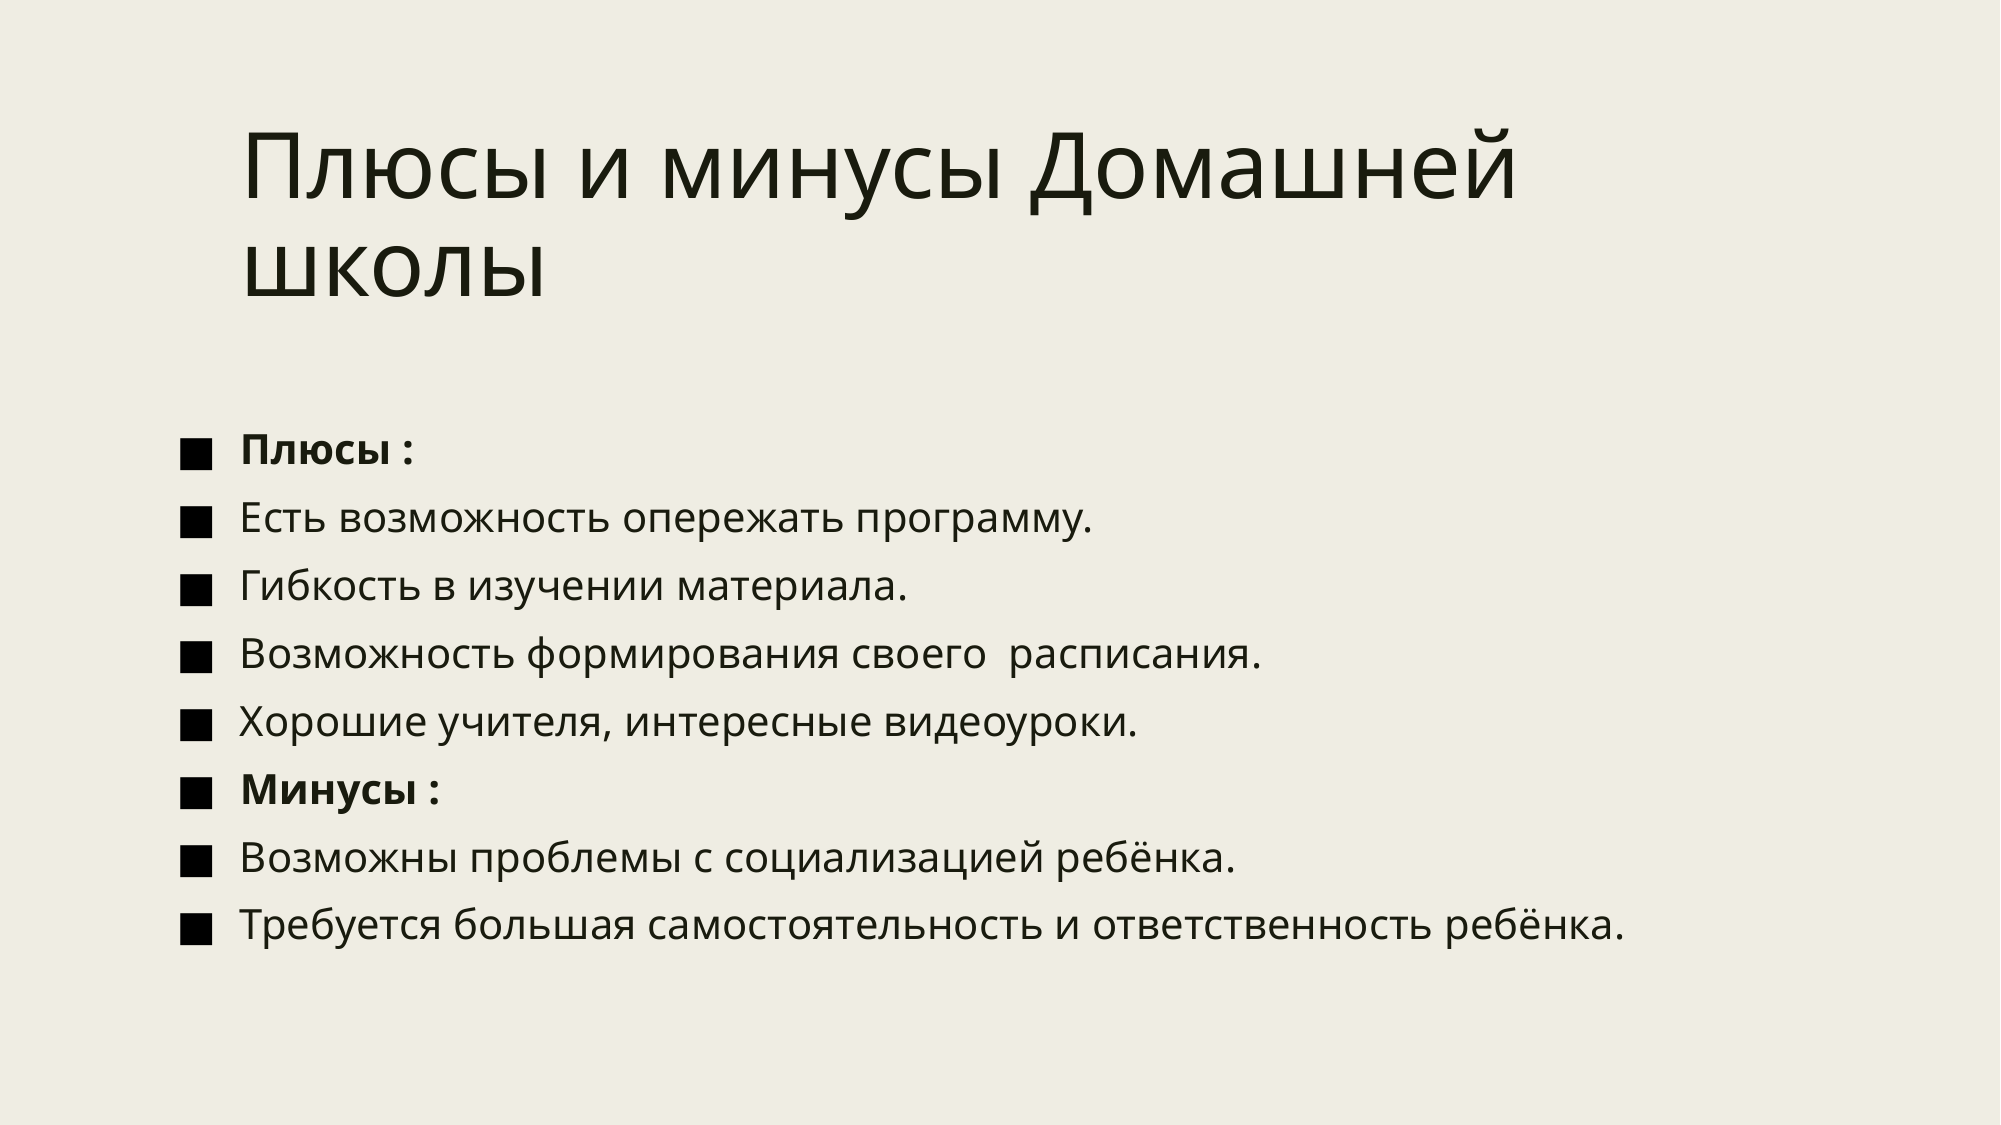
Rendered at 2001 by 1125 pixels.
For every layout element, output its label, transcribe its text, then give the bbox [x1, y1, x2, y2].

list Плюсы : Есть возможность опережать программу. Гибкость в изучении материала. Возможность формирования своего расписания. Хорошие учителя, интересные видеоуроки. Минусы : Возможны проблемы с социализацией ребёнка. Требуется большая самостоятельность и ответственность ребёнка. [161, 419, 1737, 964]
title Плюсы и минусы Домашней школы [225, 112, 1801, 357]
